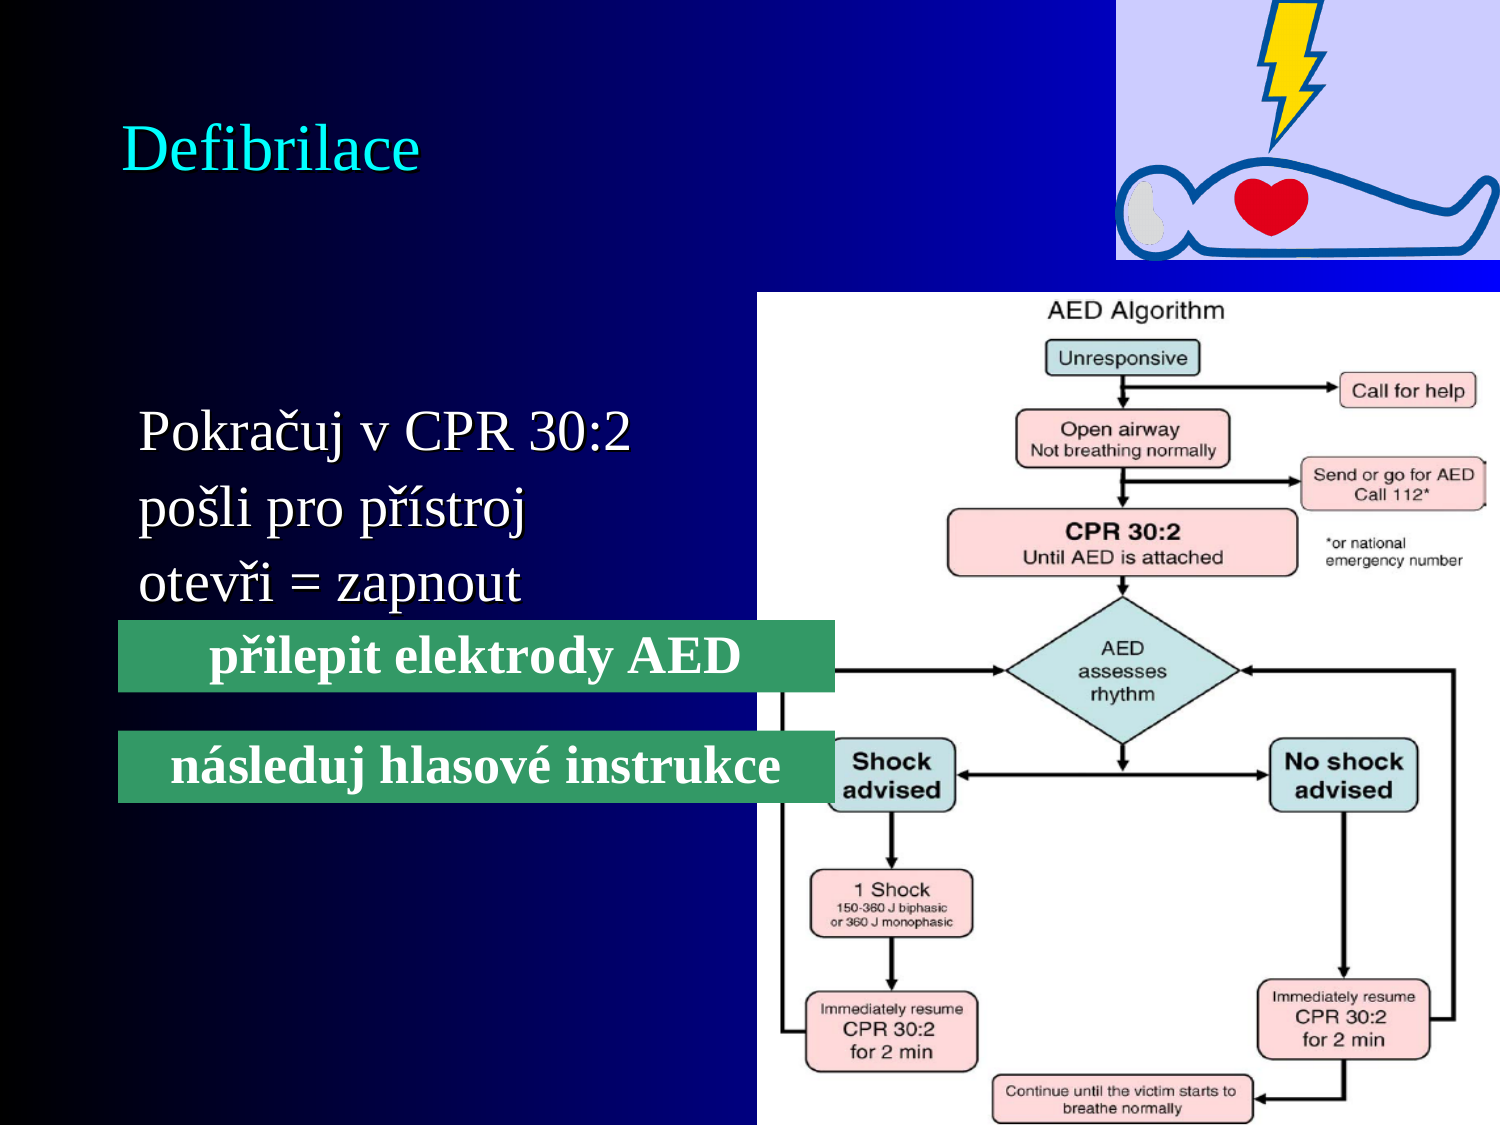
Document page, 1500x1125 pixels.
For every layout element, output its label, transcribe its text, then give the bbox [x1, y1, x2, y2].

list Pokračuj v CPR 30:2 pošli pro přístroj otevři = zapnout [121, 322, 1010, 1116]
picture [1115, 0, 1500, 261]
picture [757, 292, 1500, 1125]
text_box přilepit elektrody AED [118, 620, 835, 693]
text_box následuj hlasové instrukce [118, 730, 835, 803]
title Defibrilace [121, 46, 1115, 254]
